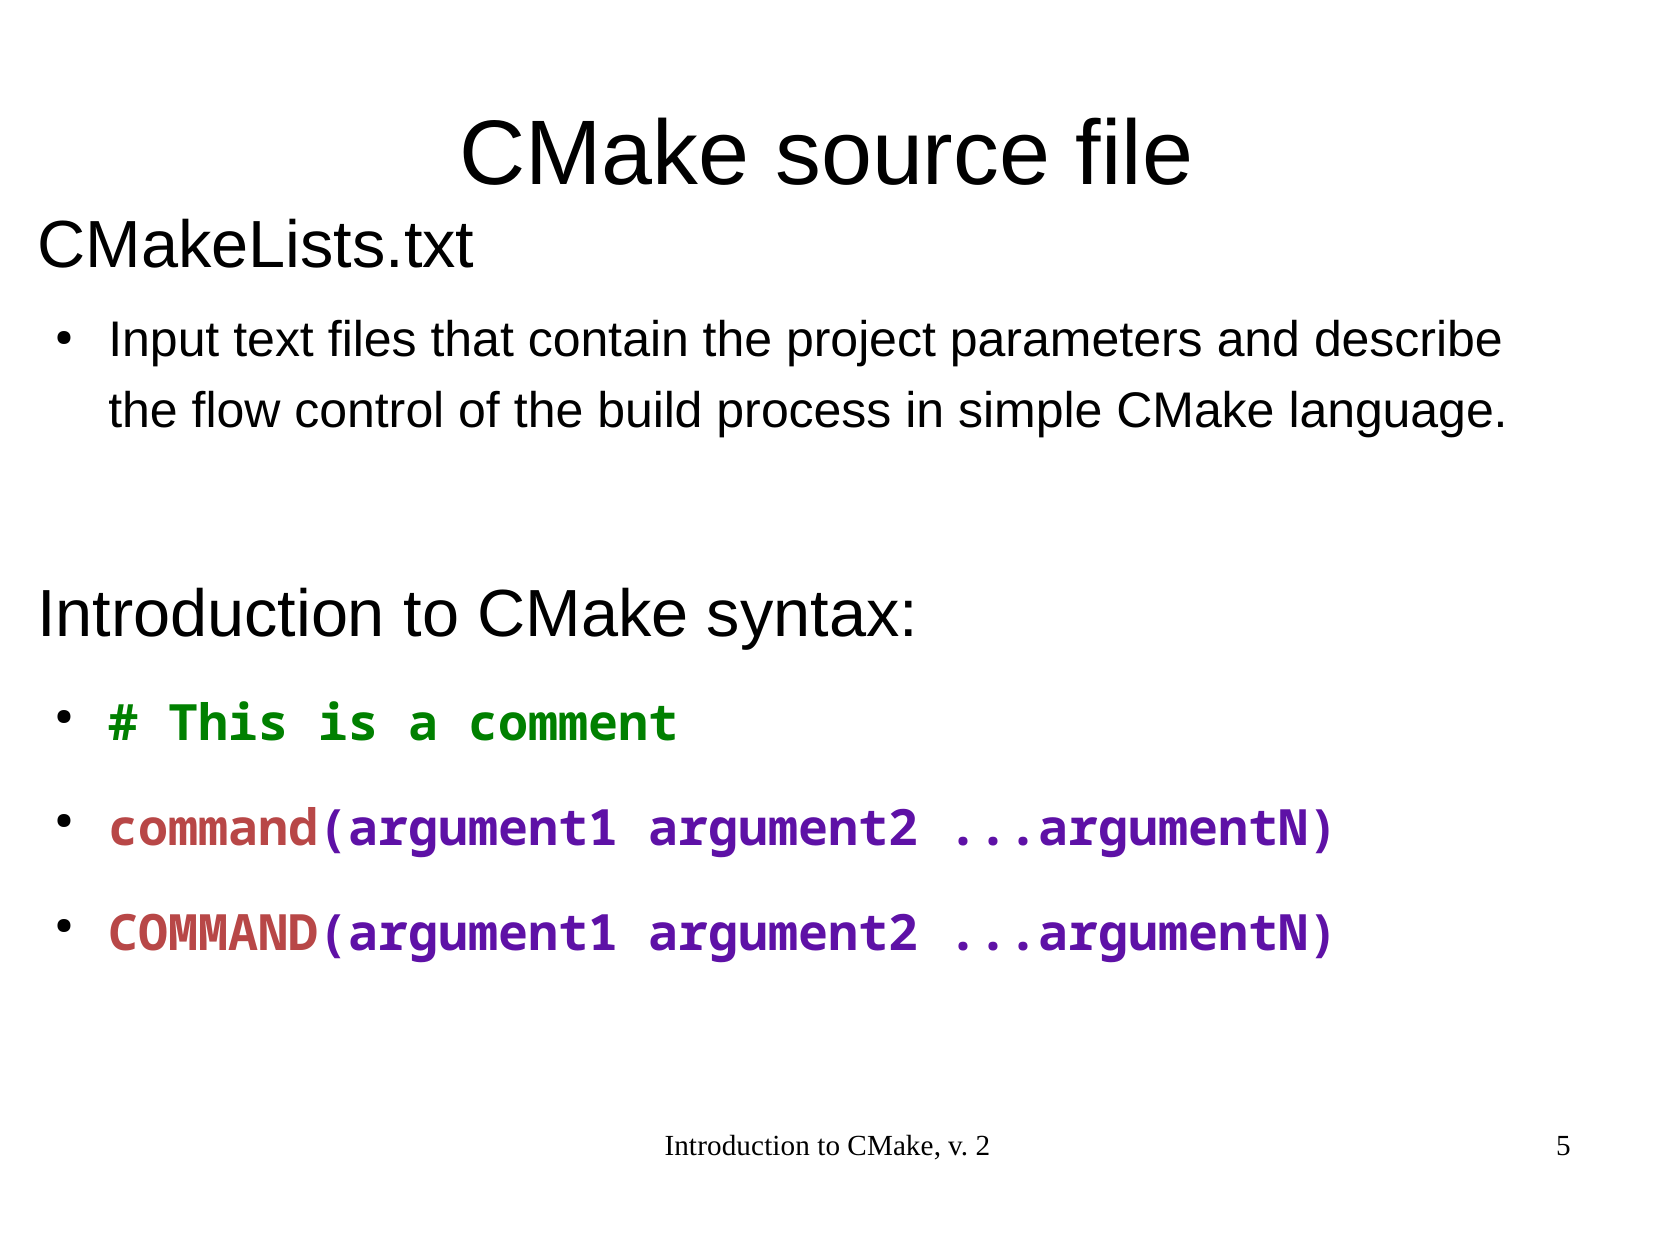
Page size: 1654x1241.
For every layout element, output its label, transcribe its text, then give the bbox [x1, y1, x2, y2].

title CMake source file [82, 49, 1571, 207]
list CMakeLists.txt Input text files that contain the project parameters and describe the flow control of the build process in simple CMake language. Introduction to CMake syntax: # This is a comment command(argument1 argument2 ...argumentN) COMMAND(argument1 argument2 ...argumentN) [37, 207, 1576, 1051]
